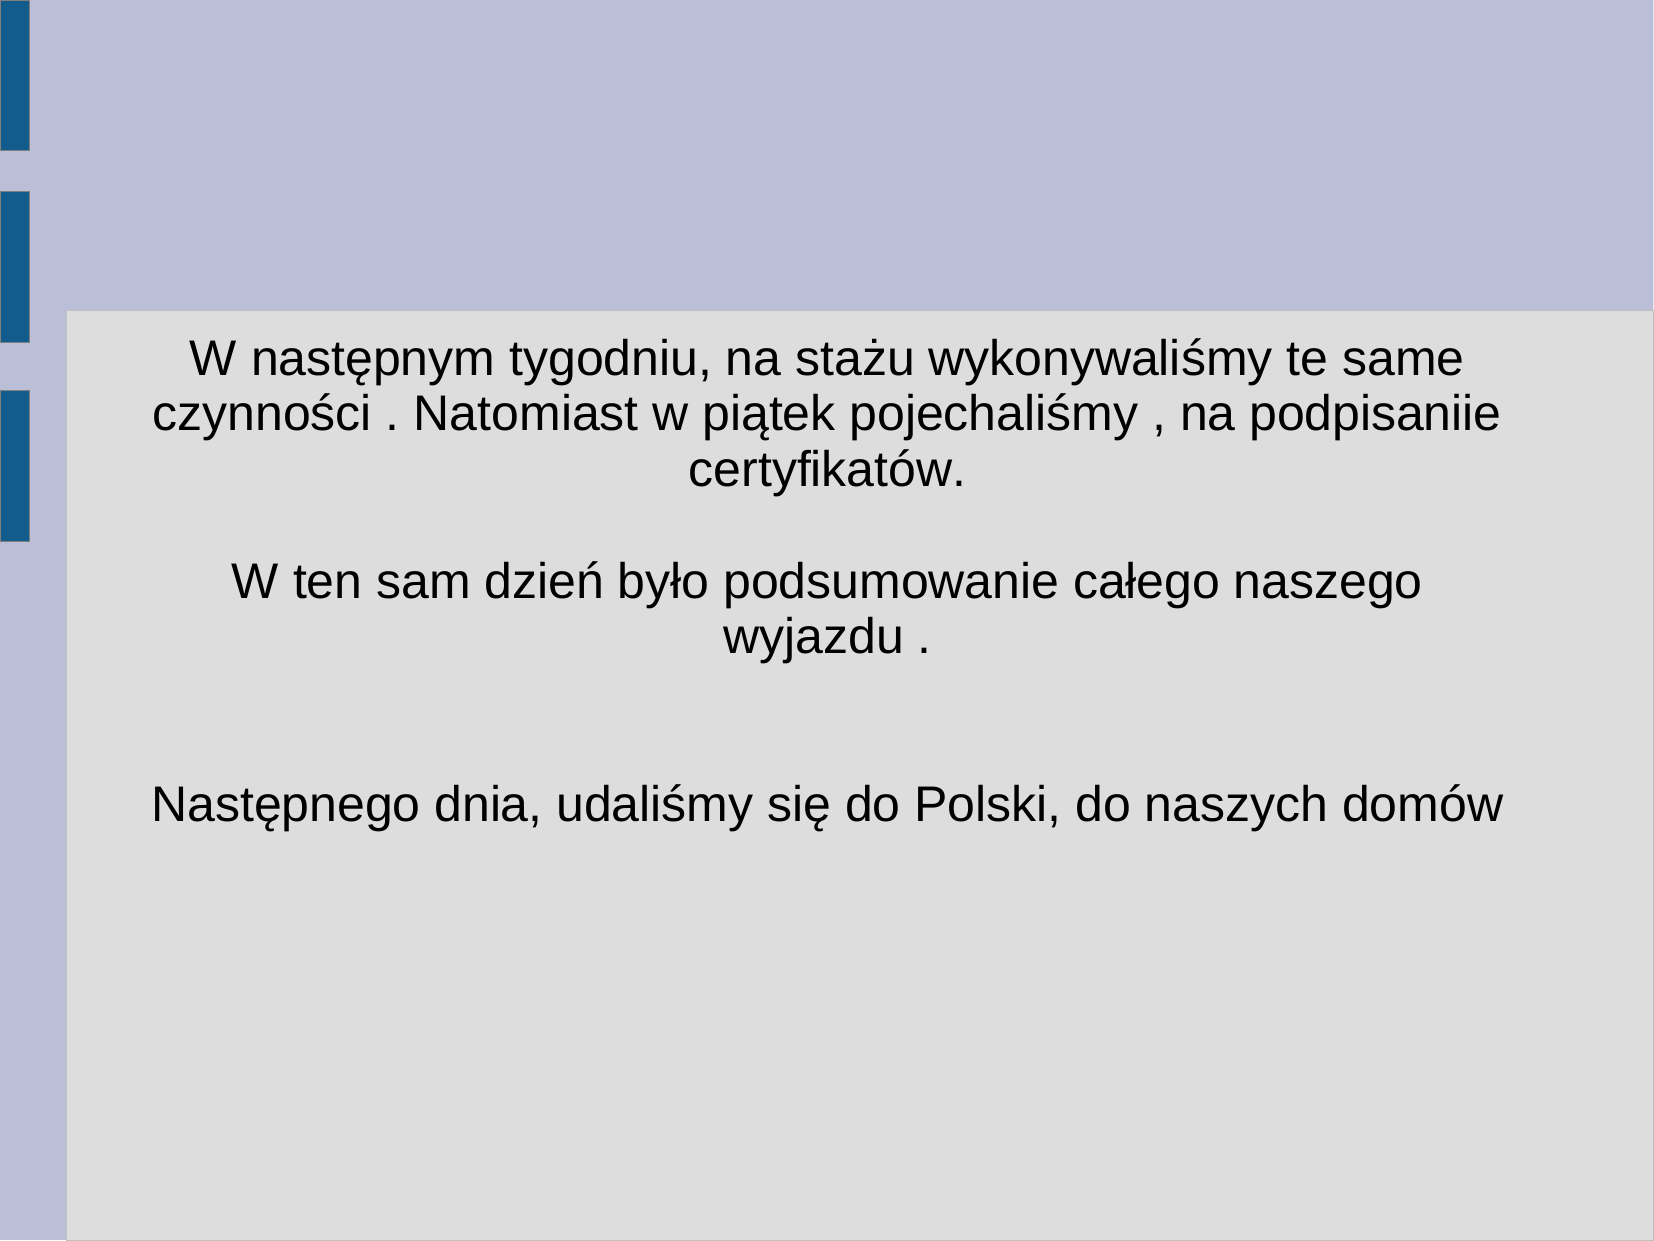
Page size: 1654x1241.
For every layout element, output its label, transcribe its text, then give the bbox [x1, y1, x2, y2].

subtitle W następnym tygodniu, na stażu wykonywaliśmy te same czynności . Natomiast w piątek pojechaliśmy , na podpisaniie certyfikatów. W ten sam dzień było podsumowanie całego naszego wyjazdu . Następnego dnia, udaliśmy się do Polski, do naszych domów [121, 91, 1534, 1126]
